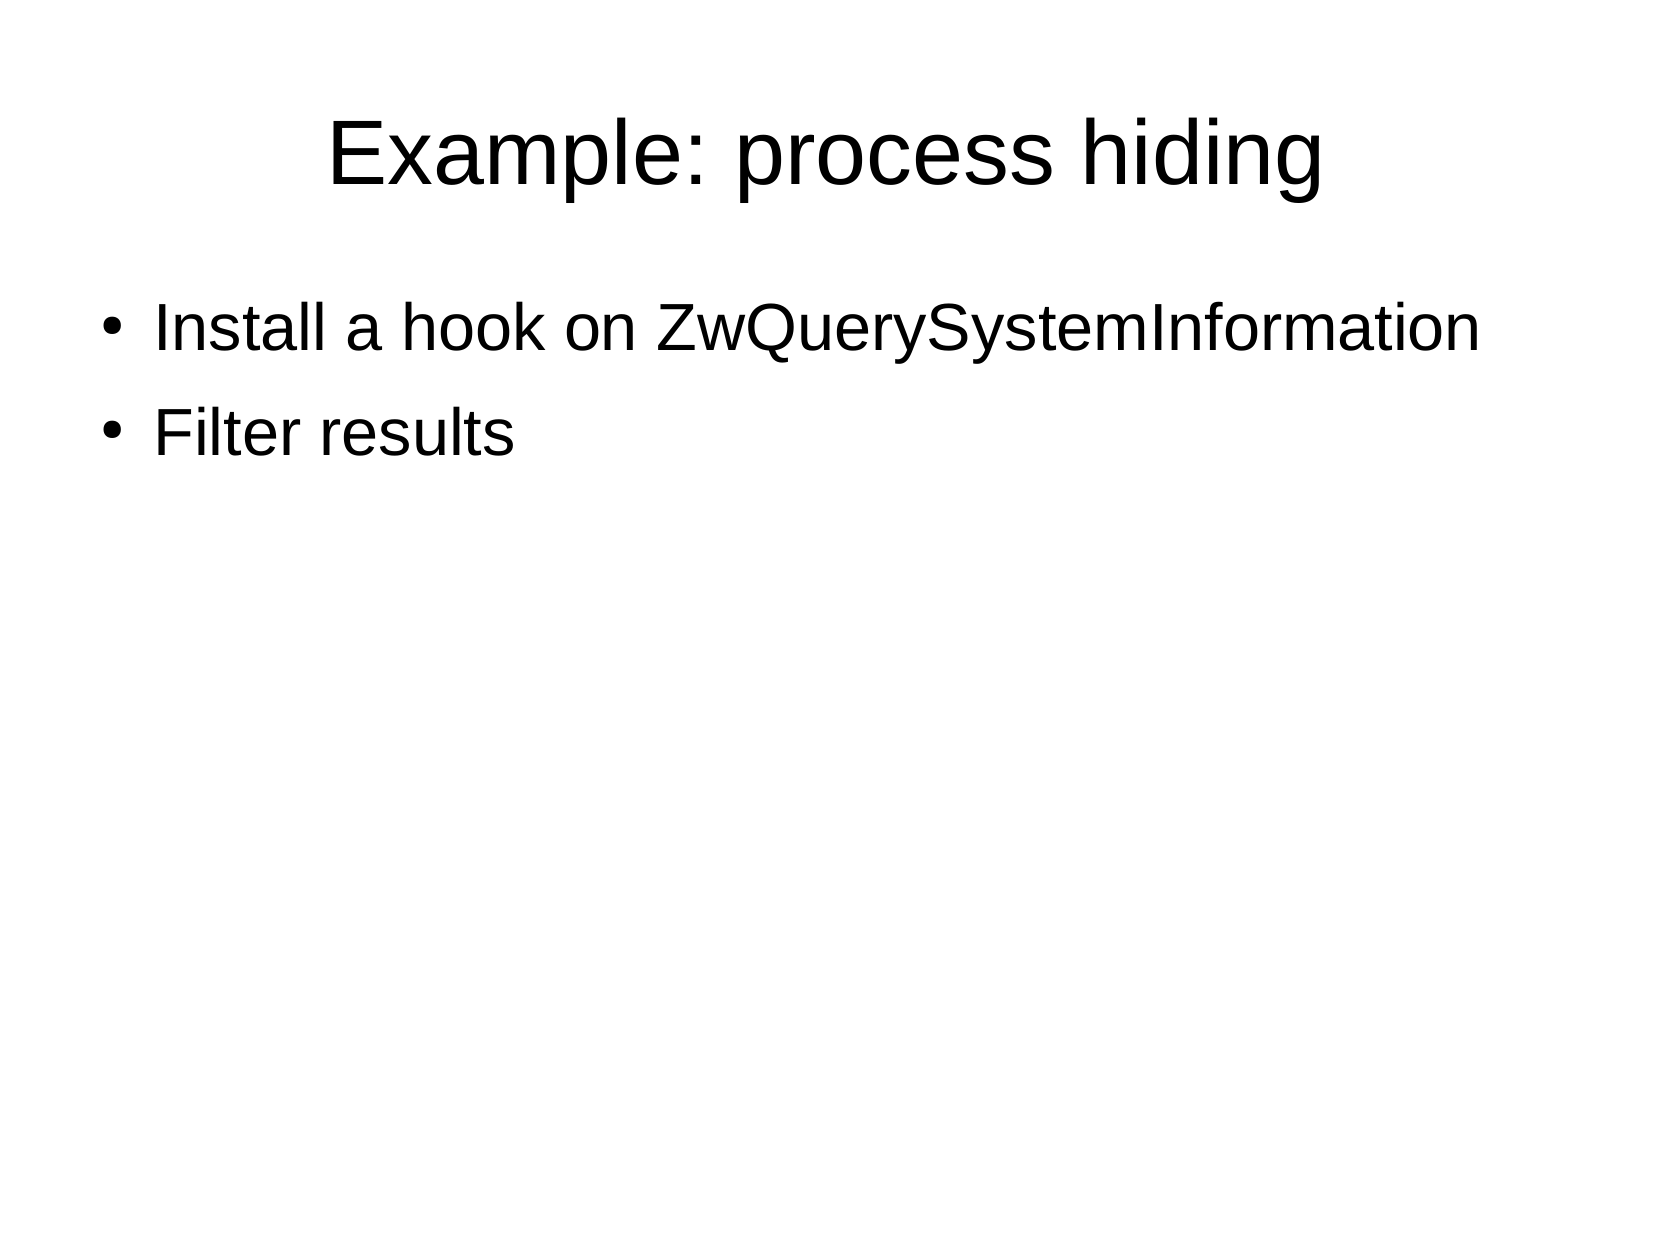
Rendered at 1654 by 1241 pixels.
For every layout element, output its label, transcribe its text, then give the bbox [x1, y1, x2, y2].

list Install a hook on ZwQuerySystemInformation Filter results [82, 290, 1571, 1109]
title Example: process hiding [82, 49, 1571, 257]
